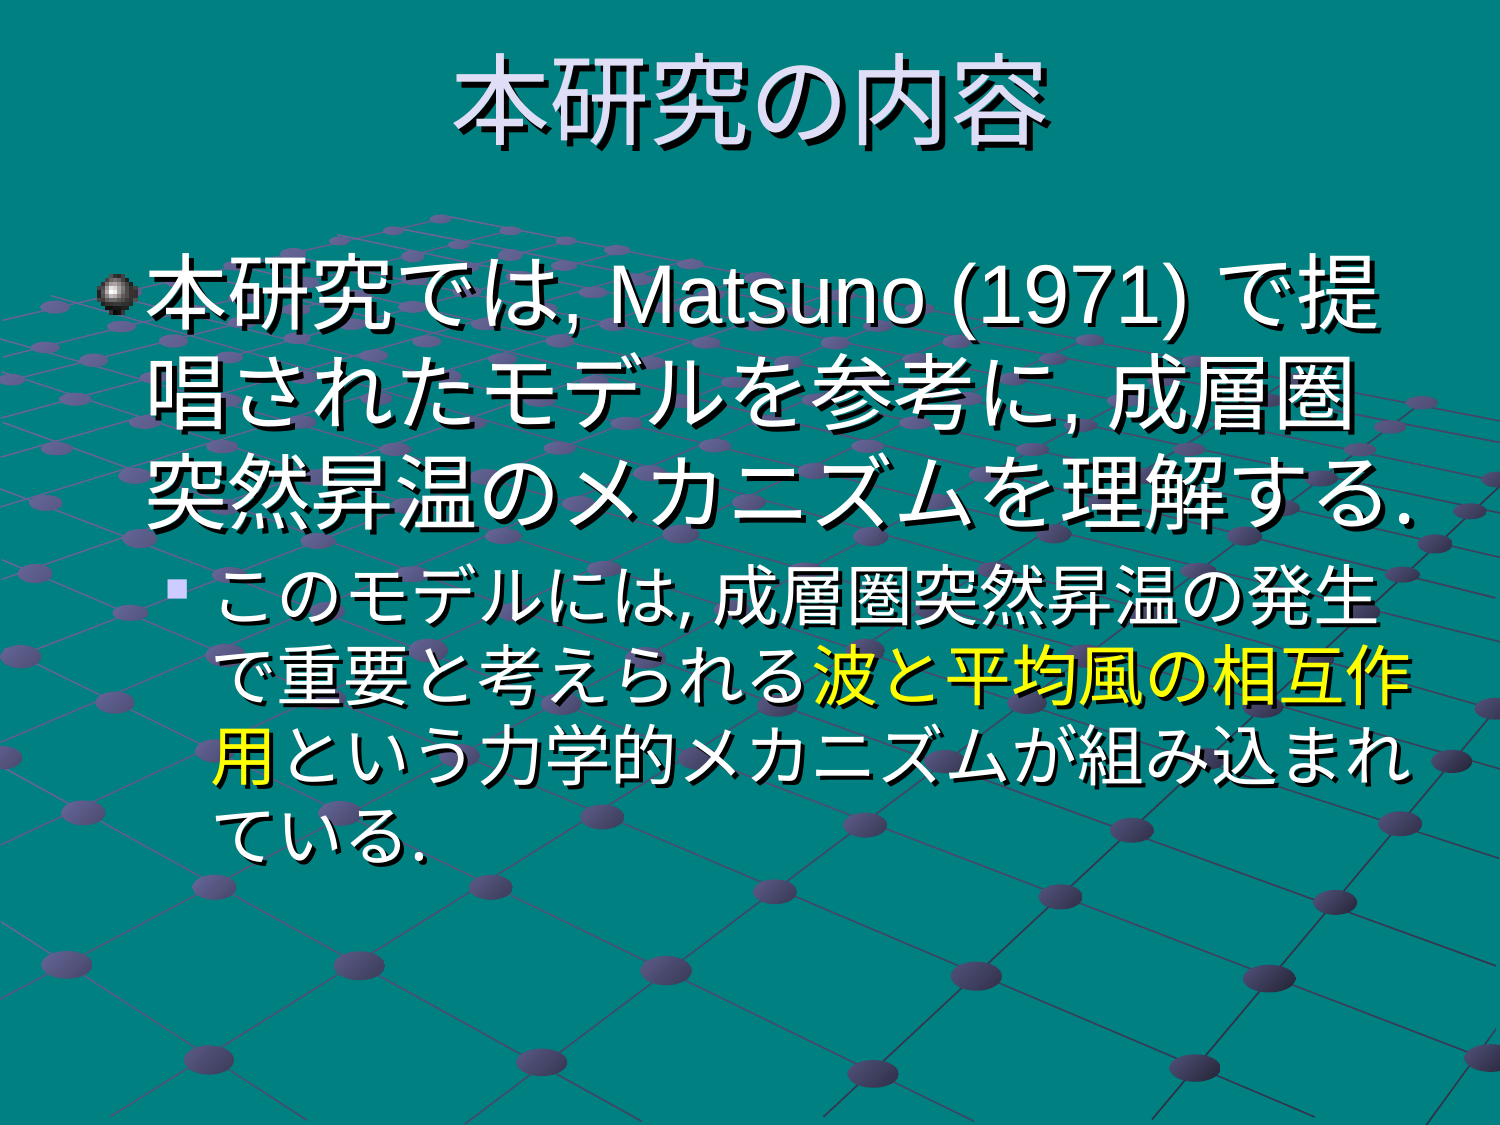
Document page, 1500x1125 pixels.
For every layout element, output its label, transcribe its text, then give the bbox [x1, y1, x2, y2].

picture [89, 266, 138, 315]
text_box 本研究では, Matsuno (1971) で提唱されたモデルを参考に, 成層圏突然昇温のメカニズムを理解する. このモデルには, 成層圏突然昇温の発生で重要と考えられる波と平均風の相互作用という力学的メカニズムが組み込まれている. [75, 232, 1447, 977]
text_box 本研究の内容 [75, 3, 1426, 192]
